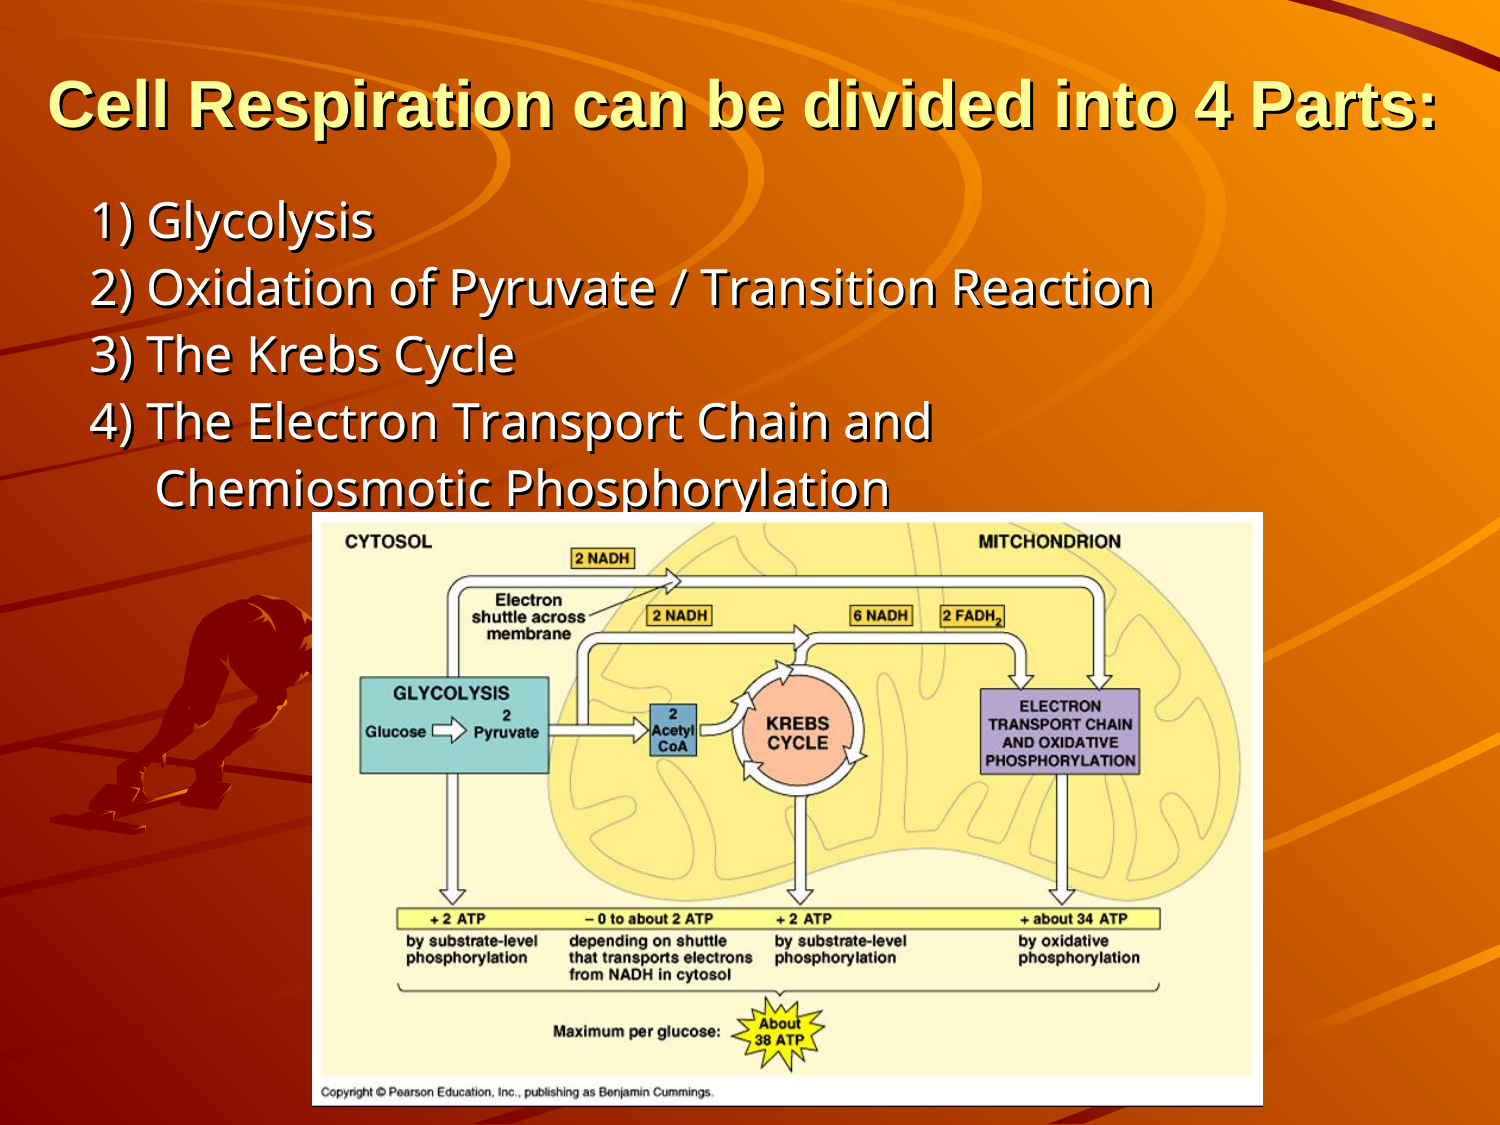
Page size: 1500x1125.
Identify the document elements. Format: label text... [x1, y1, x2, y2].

list 1) Glycolysis 2) Oxidation of Pyruvate / Transition Reaction 3) The Krebs Cycle 4) The Electron Transport Chain and Chemiosmotic Phosphorylation [75, 187, 1426, 513]
picture [312, 512, 1263, 1107]
title Cell Respiration can be divided into 4 Parts: [12, 48, 1475, 150]
